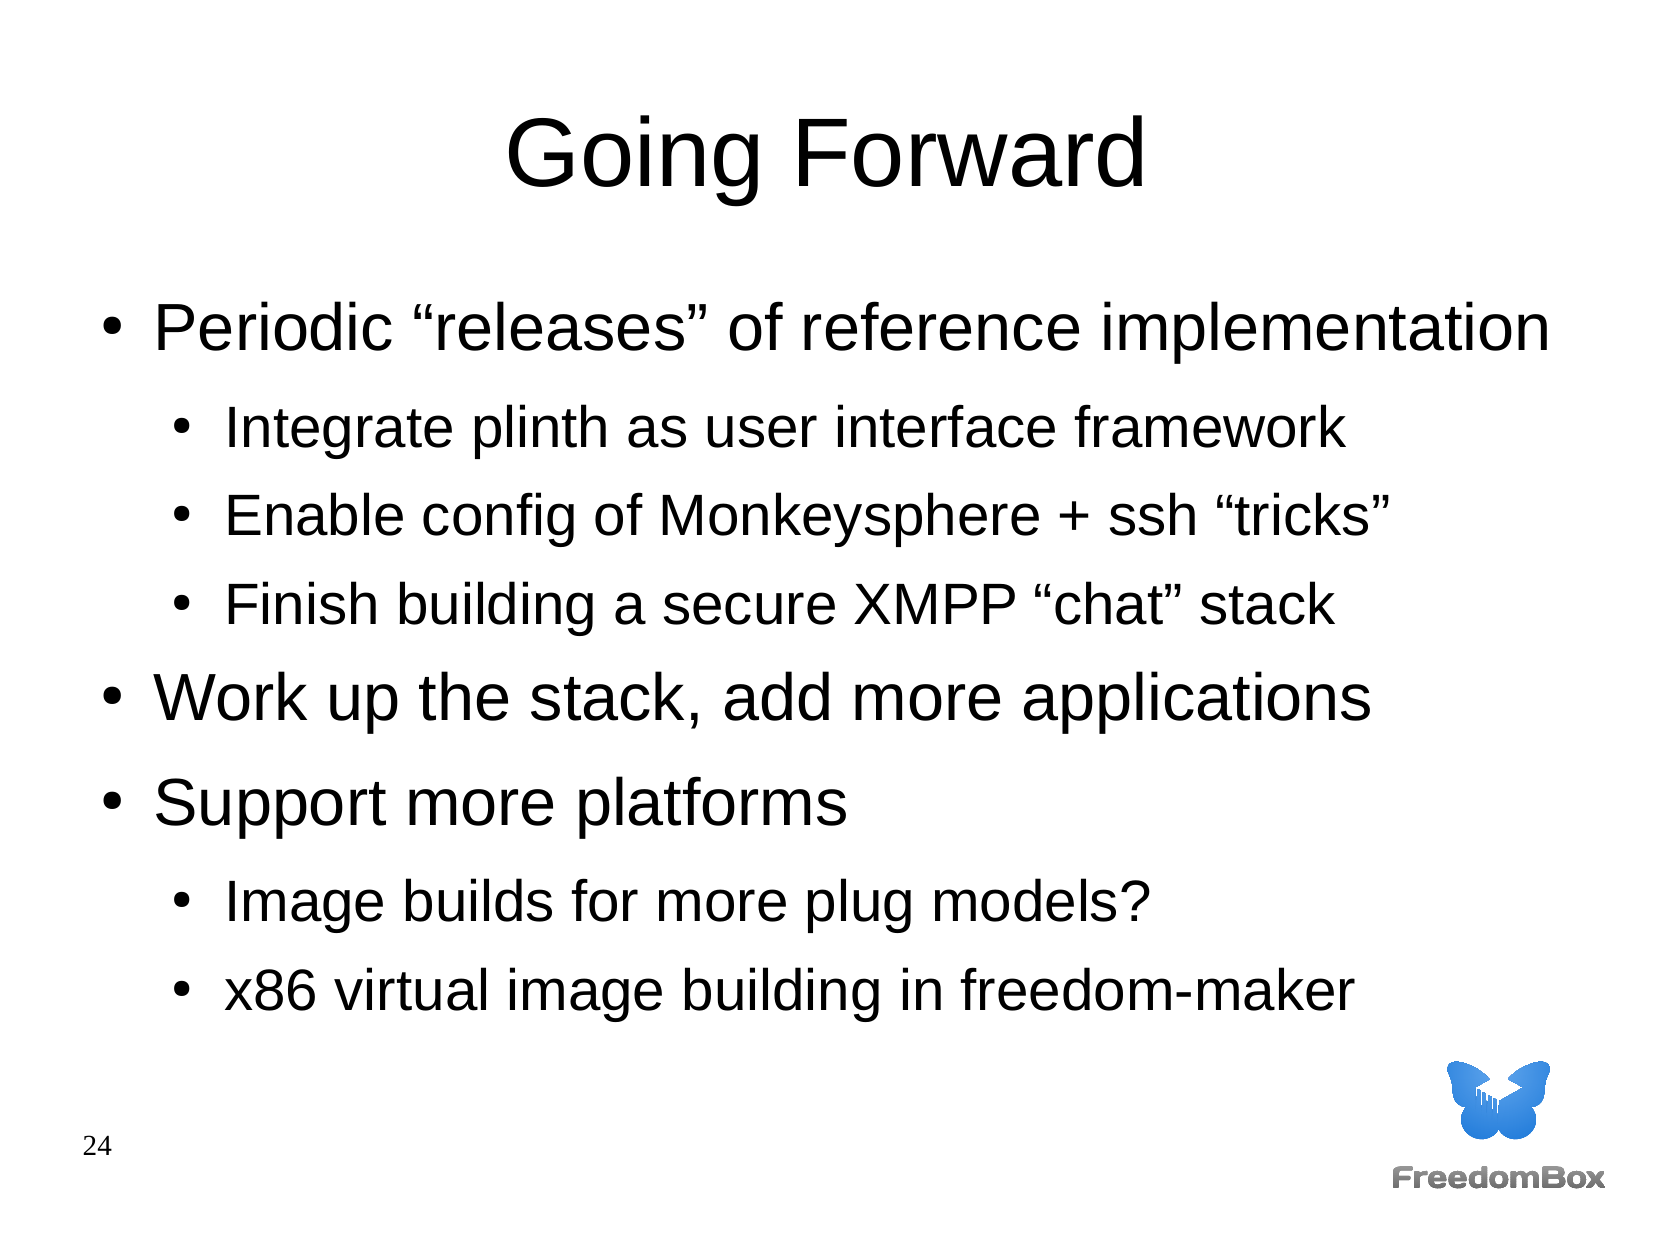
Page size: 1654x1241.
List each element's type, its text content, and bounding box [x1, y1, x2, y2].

title Going Forward [82, 49, 1571, 257]
list Periodic “releases” of reference implementation Integrate plinth as user interface framework Enable config of Monkeysphere + ssh “tricks” Finish building a secure XMPP “chat” stack Work up the stack, add more applications Support more platforms Image builds for more plug models? x86 virtual image building in freedom-maker [82, 290, 1571, 1109]
